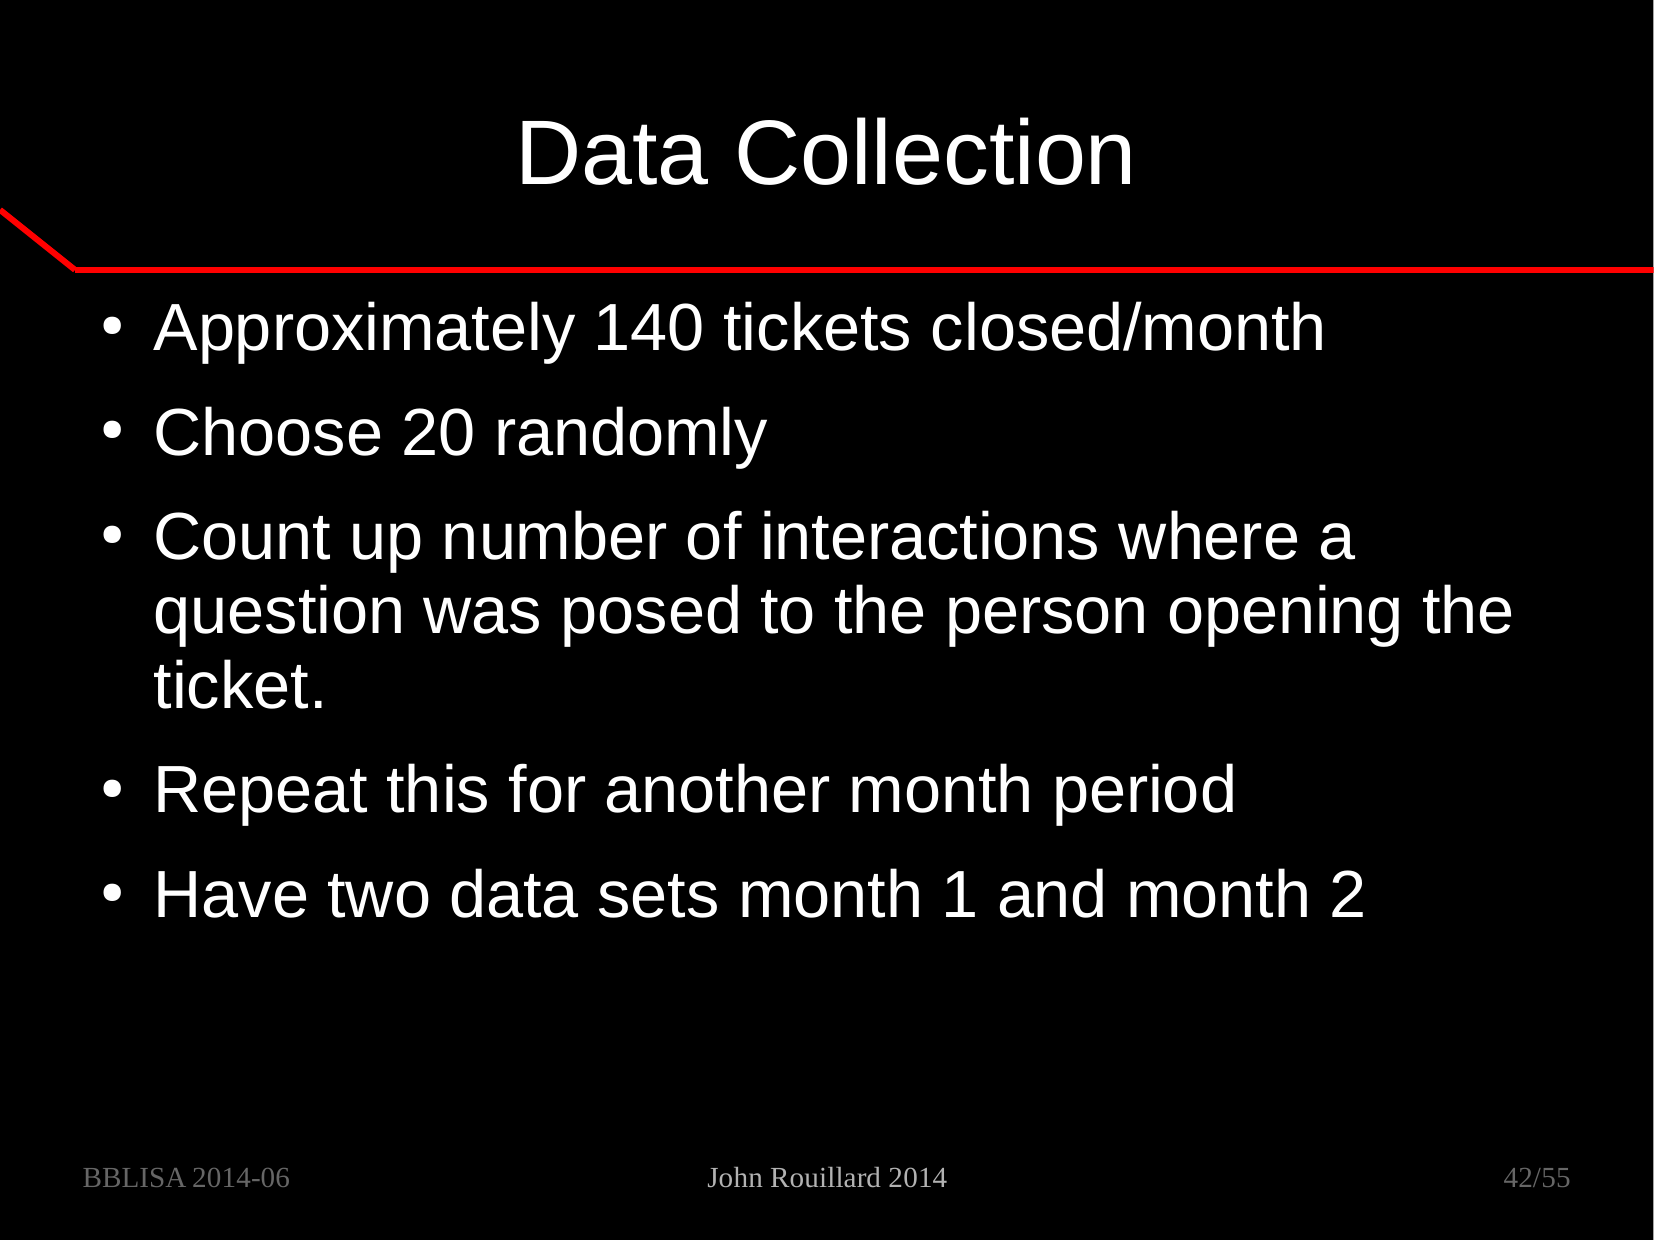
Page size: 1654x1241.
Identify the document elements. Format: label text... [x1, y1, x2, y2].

title Data Collection [82, 49, 1571, 257]
list Approximately 140 tickets closed/month Choose 20 randomly Count up number of interactions where a question was posed to the person opening the ticket. Repeat this for another month period Have two data sets month 1 and month 2 [82, 290, 1571, 1110]
